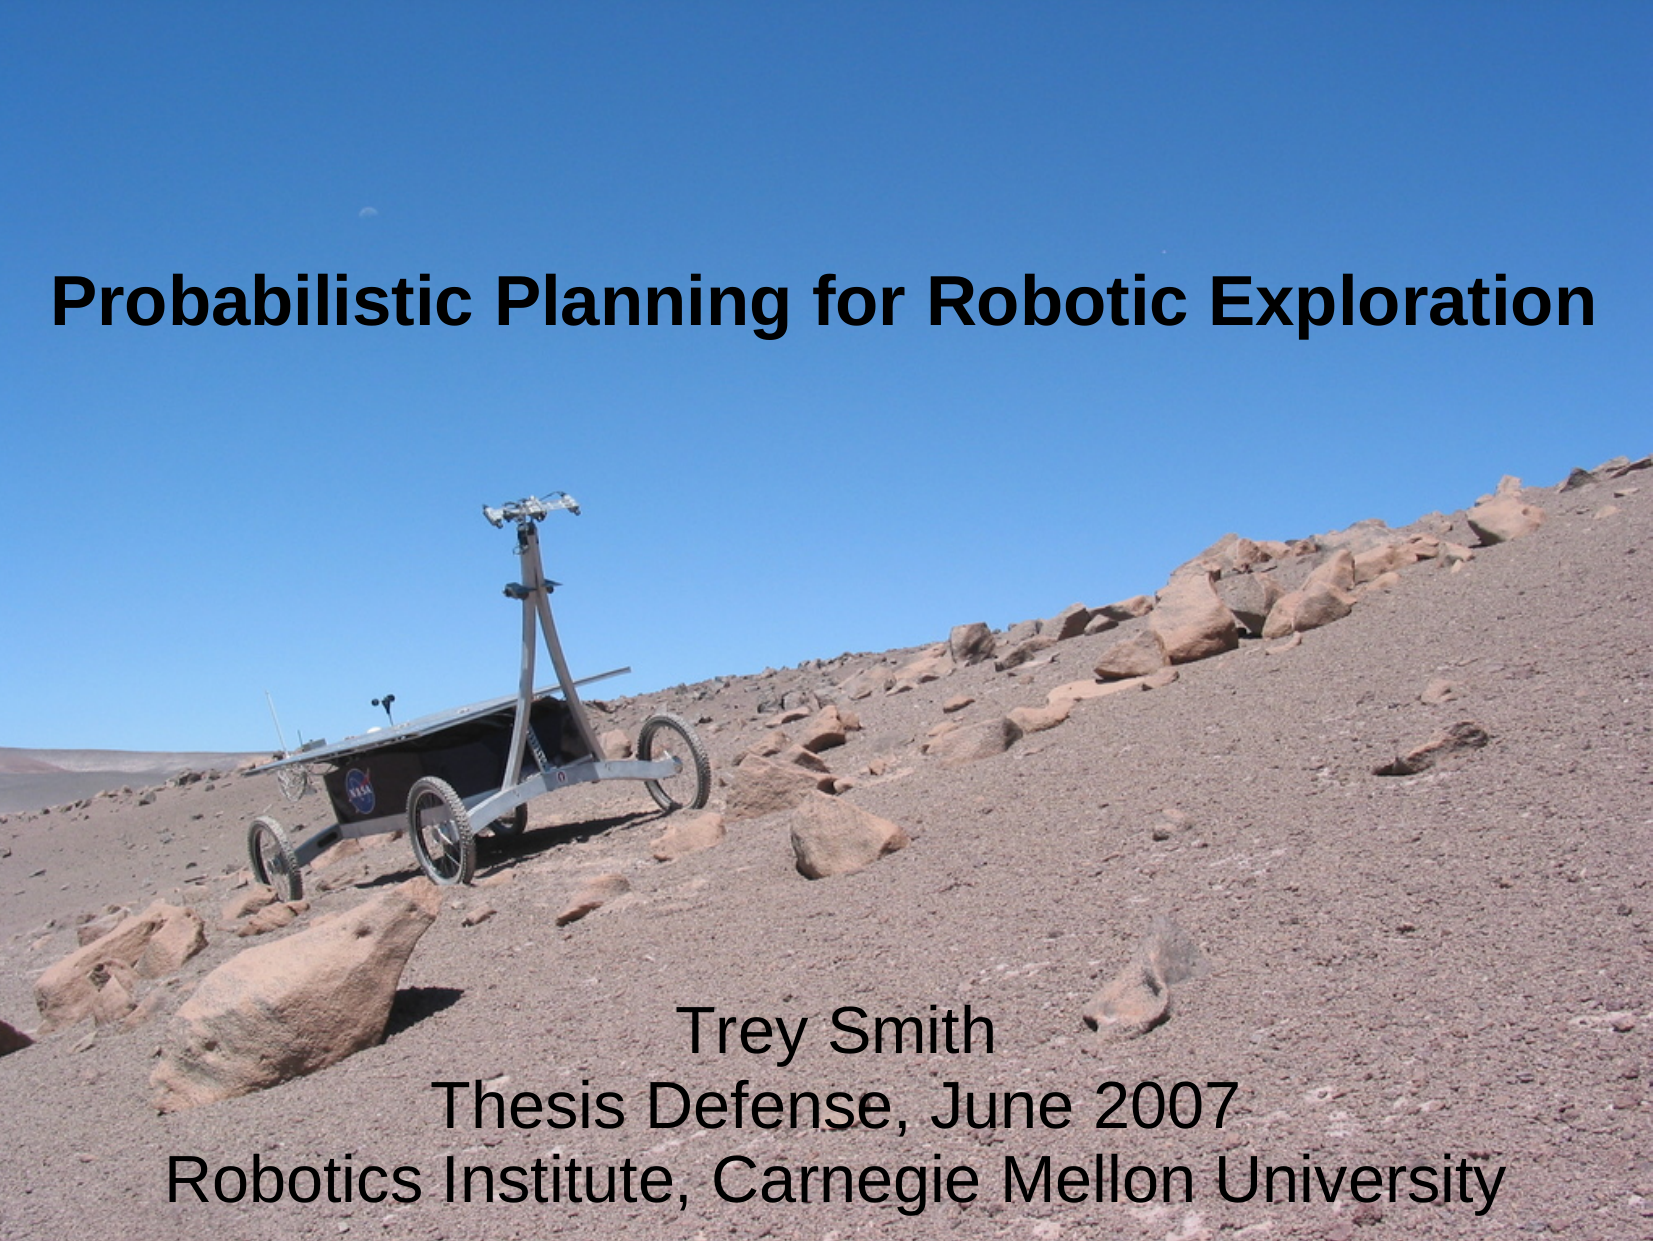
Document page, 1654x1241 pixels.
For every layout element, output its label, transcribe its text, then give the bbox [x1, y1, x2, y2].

picture [0, 0, 1653, 1241]
subtitle Trey Smith Thesis Defense, June 2007 Robotics Institute, Carnegie Mellon University [74, 992, 1563, 1218]
title Probabilistic Planning for Robotic Exploration [19, 197, 1631, 405]
